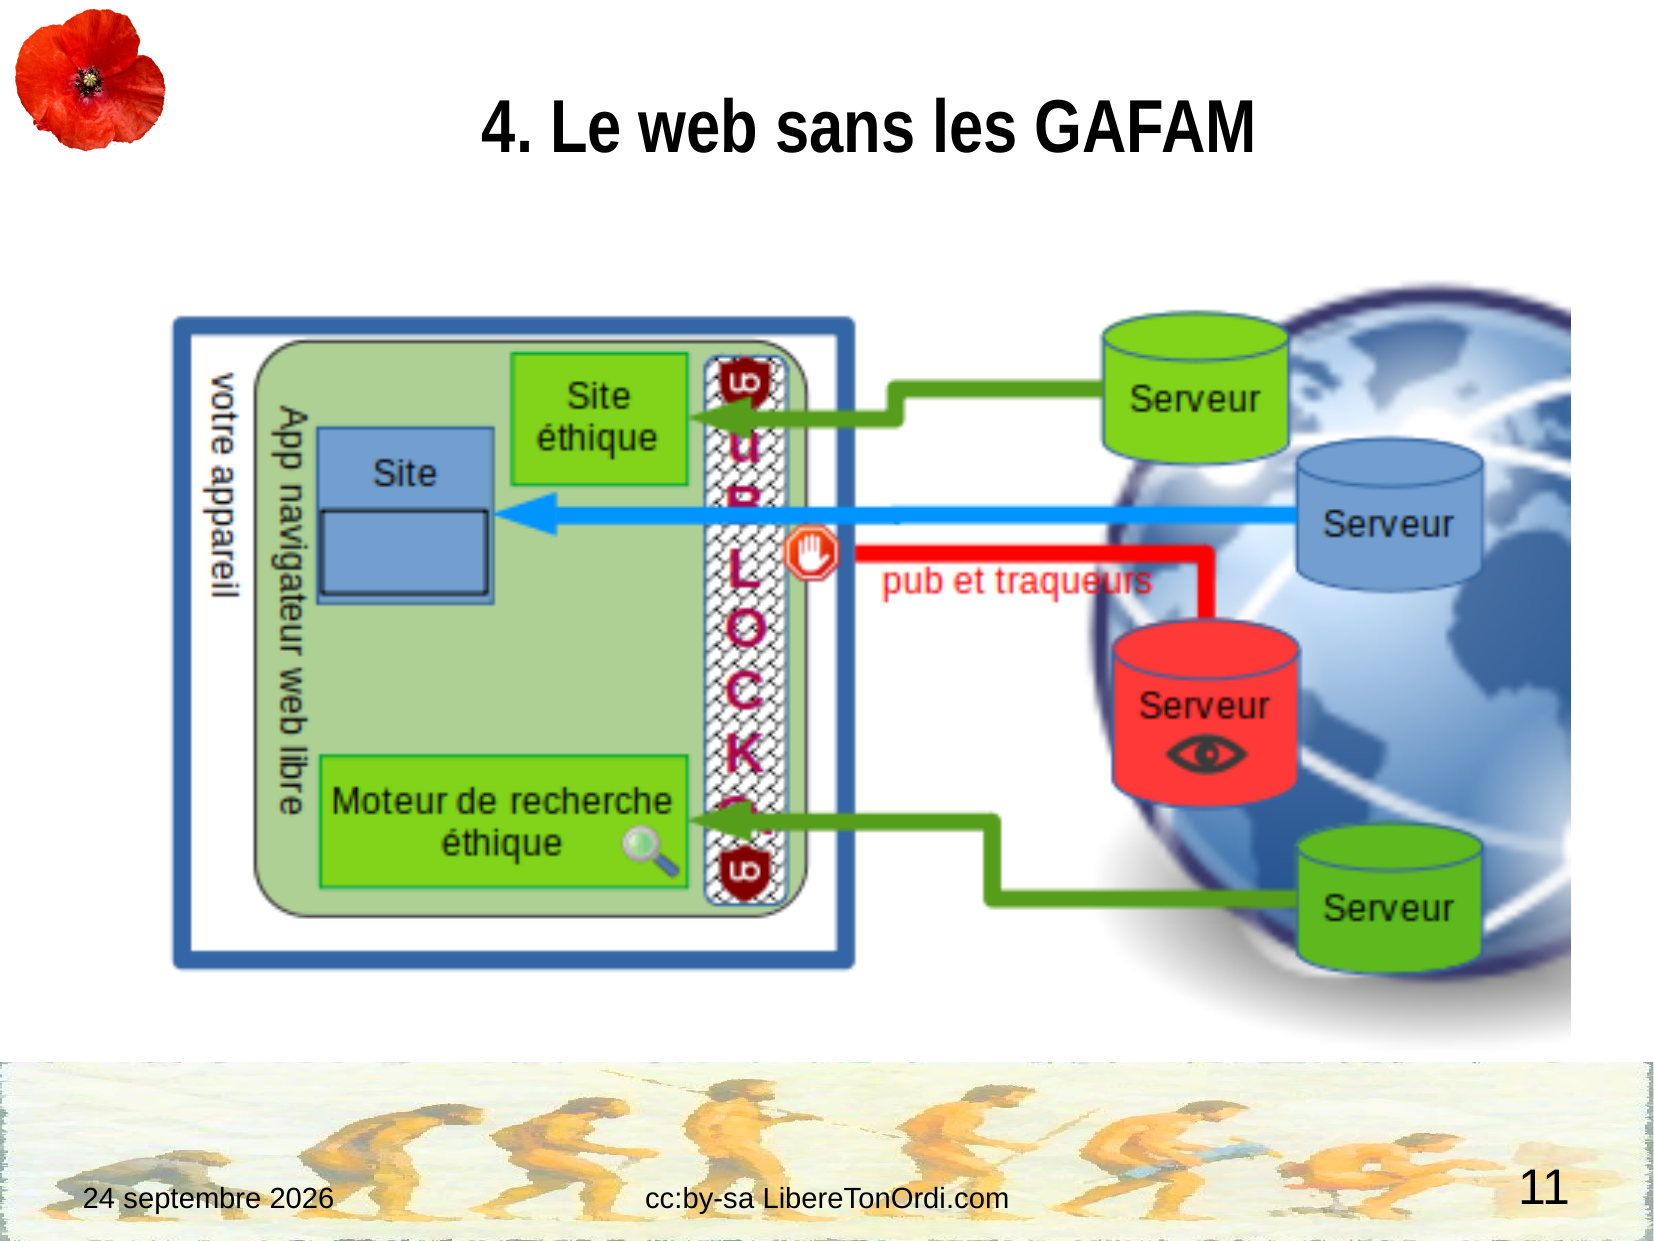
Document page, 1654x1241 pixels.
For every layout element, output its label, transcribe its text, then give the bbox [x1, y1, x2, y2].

title 4. Le web sans les GAFAM [168, 49, 1571, 201]
picture [0, 225, 1654, 1241]
picture [11, 5, 169, 154]
